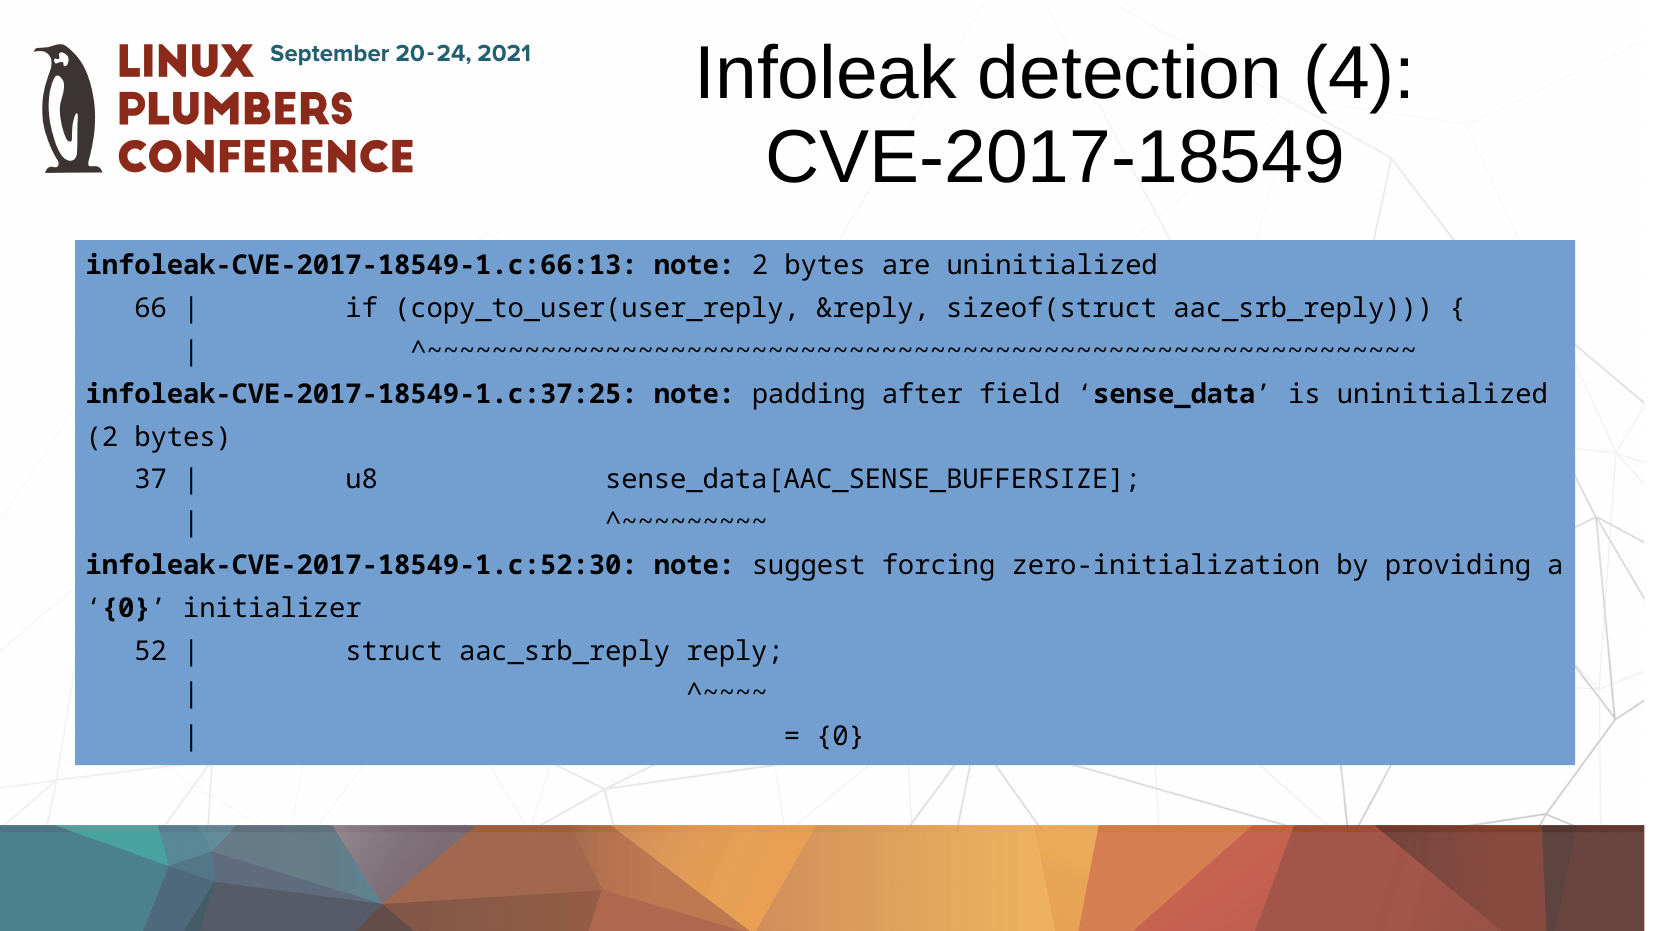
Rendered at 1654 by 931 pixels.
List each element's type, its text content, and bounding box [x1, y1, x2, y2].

picture [0, 1, 1645, 931]
text_box infoleak-CVE-2017-18549-1.c:66:13: note: 2 bytes are uninitialized 66 | if (copy_to_user(user_reply, &reply, sizeof(struct aac_srb_reply))) { | ^~~~~~~~~~~~~~~~~~~~~~~~~~~~~~~~~~~~~~~~~~~~~~~~~~~~~~~~~~~~~~ infoleak-CVE-2017-18549-1.c:37:25: note: padding after field ‘sense_data’ is uninitialized (2 bytes) 37 | u8 sense_data[AAC_SENSE_BUFFERSIZE]; | ^~~~~~~~~~ infoleak-CVE-2017-18549-1.c:52:30: note: suggest forcing zero-initialization by providing a ‘{0}’ initializer 52 | struct aac_srb_reply reply; | ^~~~~ | = {0} [75, 240, 1576, 766]
title Infoleak detection (4): CVE-2017-18549 [540, 30, 1571, 199]
